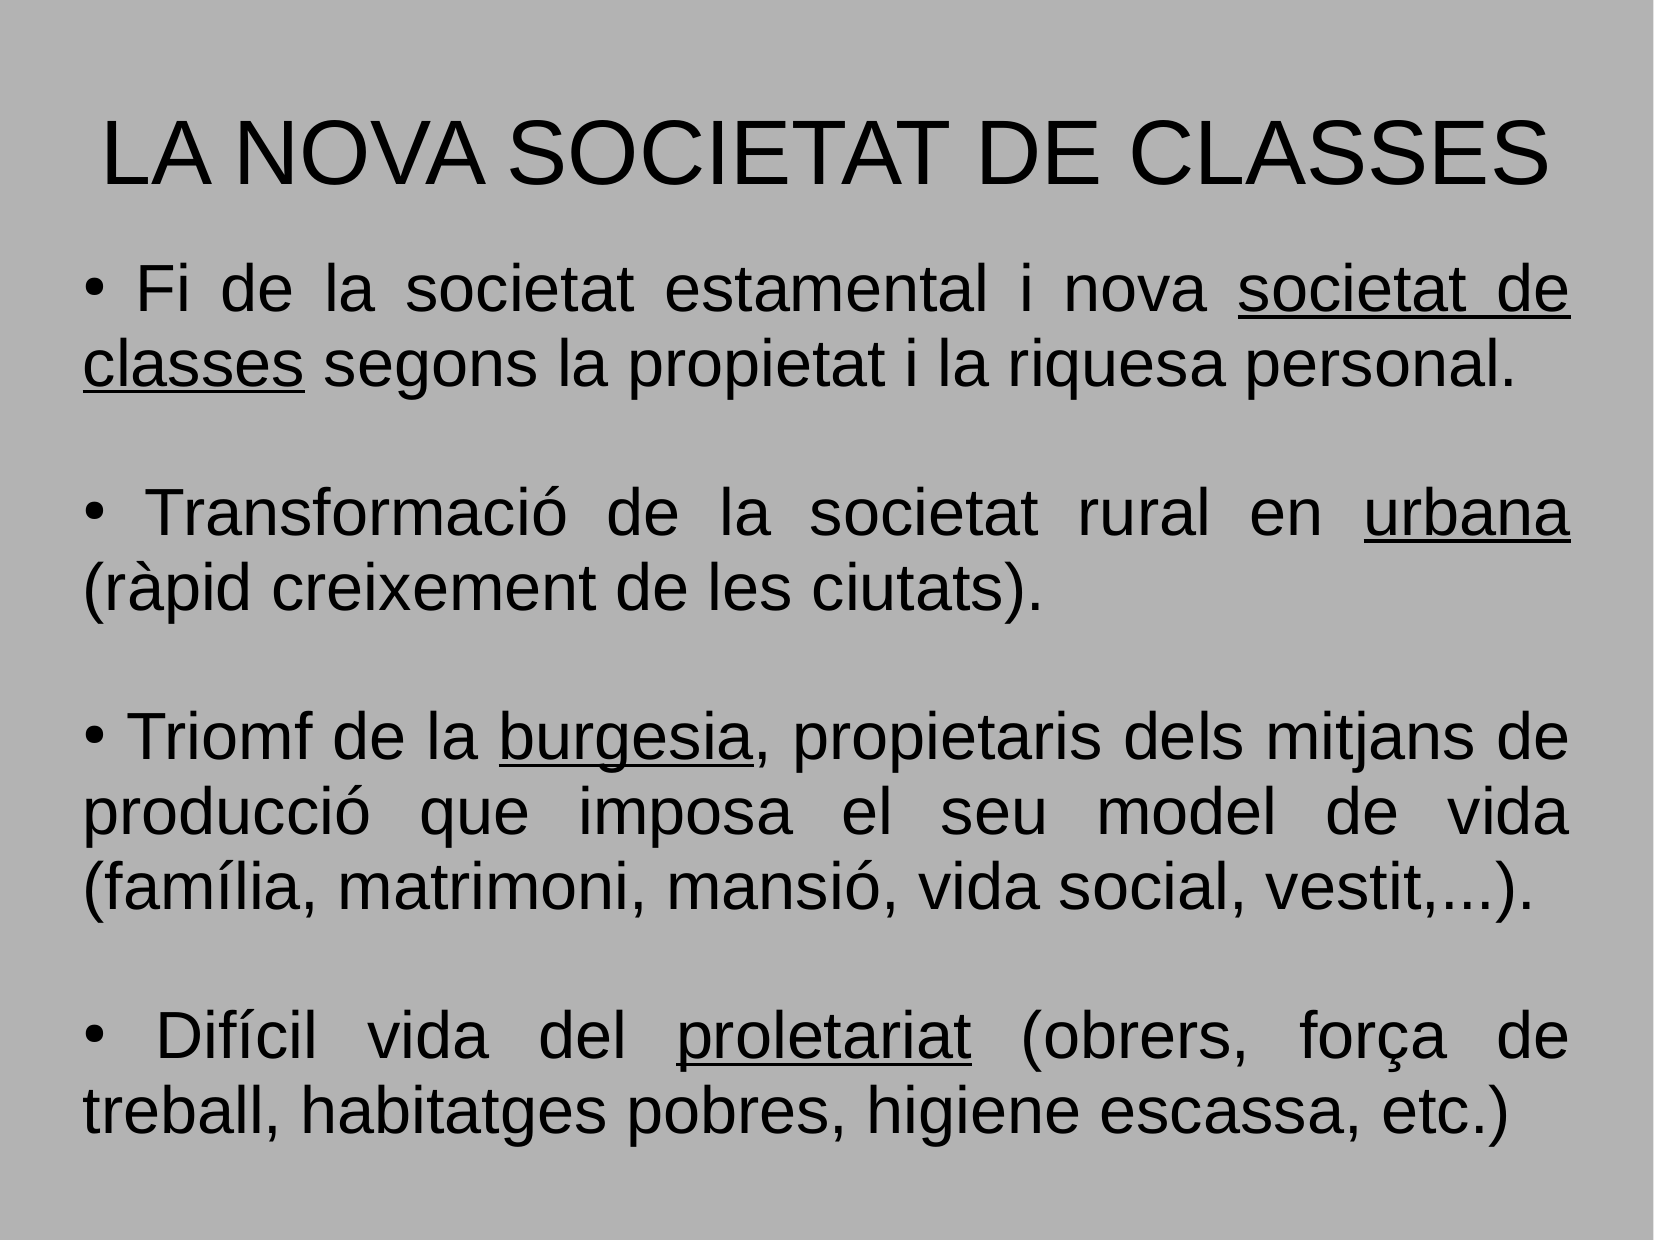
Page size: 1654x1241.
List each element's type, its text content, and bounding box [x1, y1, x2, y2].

subtitle Fi de la societat estamental i nova societat de classes segons la propietat i la riquesa personal. Transformació de la societat rural en urbana (ràpid creixement de les ciutats). Triomf de la burgesia, propietaris dels mitjans de producció que imposa el seu model de vida (família, matrimoni, mansió, vida social, vestit,...). Difícil vida del proletariat (obrers, força de treball, habitatges pobres, higiene escassa, etc.) [82, 250, 1571, 1149]
title LA NOVA SOCIETAT DE CLASSES [82, 56, 1571, 250]
